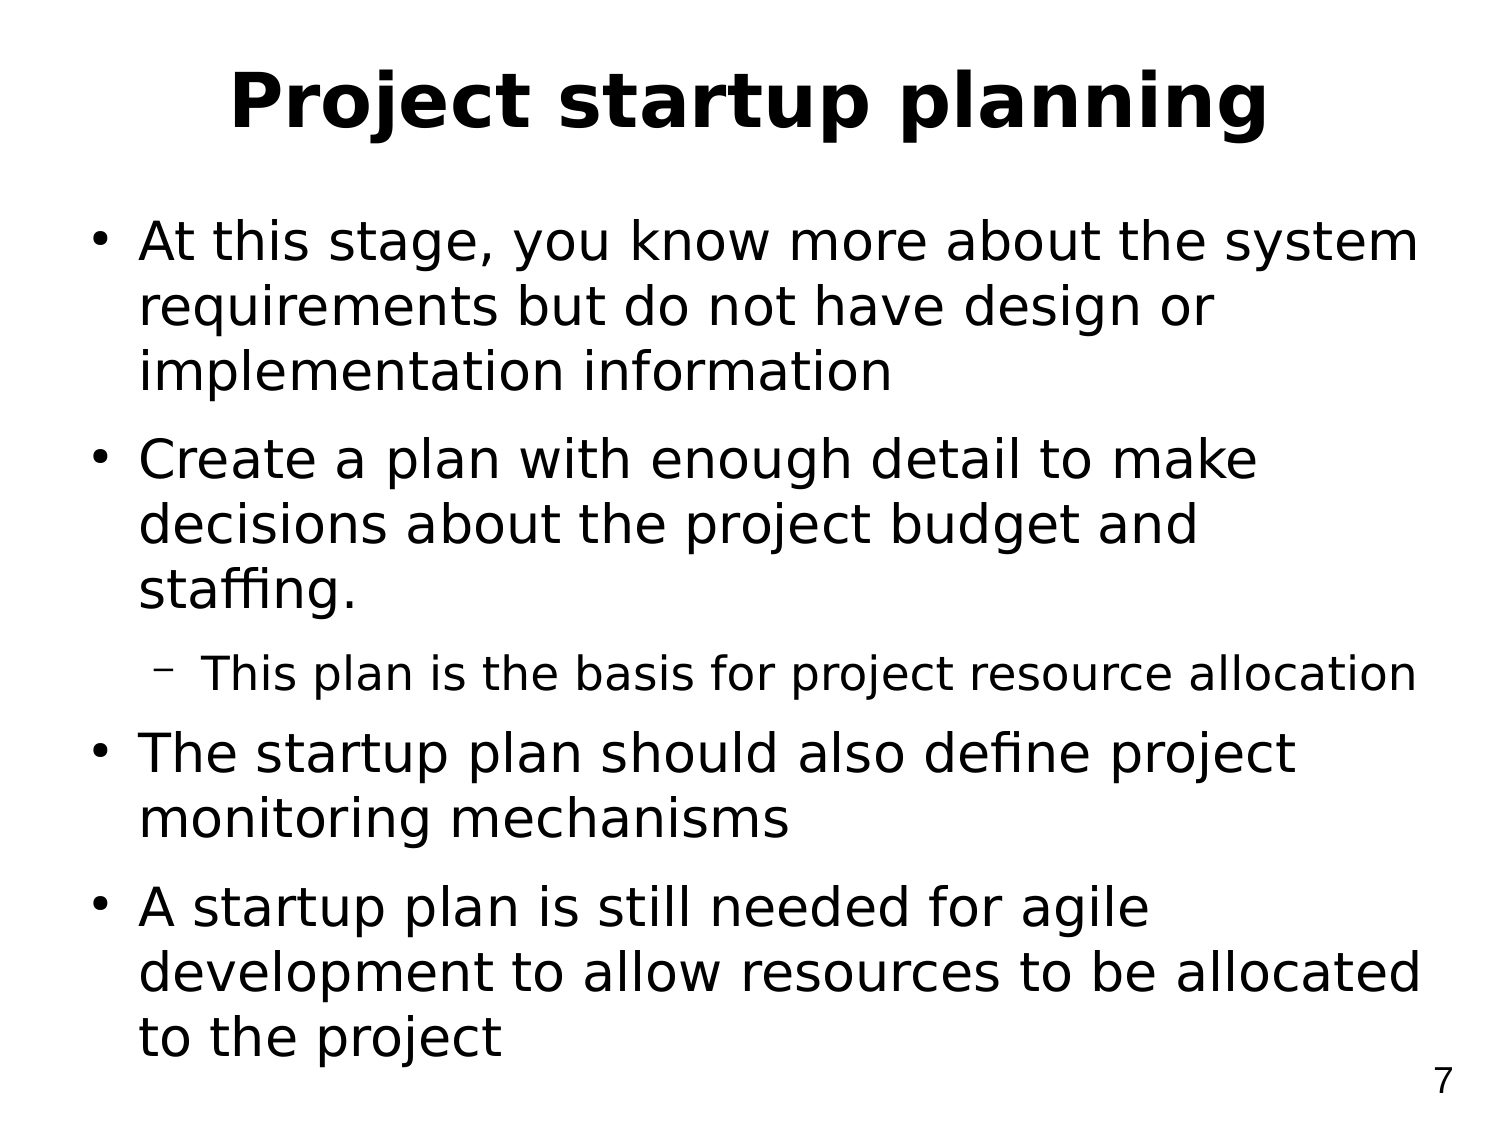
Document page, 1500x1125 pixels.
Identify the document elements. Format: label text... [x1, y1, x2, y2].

title Project startup planning [75, 44, 1425, 177]
list At this stage, you know more about the system requirements but do not have design or implementation information Create a plan with enough detail to make decisions about the project budget and staffing. This plan is the basis for project resource allocation The startup plan should also define project monitoring mechanisms A startup plan is still needed for agile development to allow resources to be allocated to the project [75, 206, 1425, 1093]
